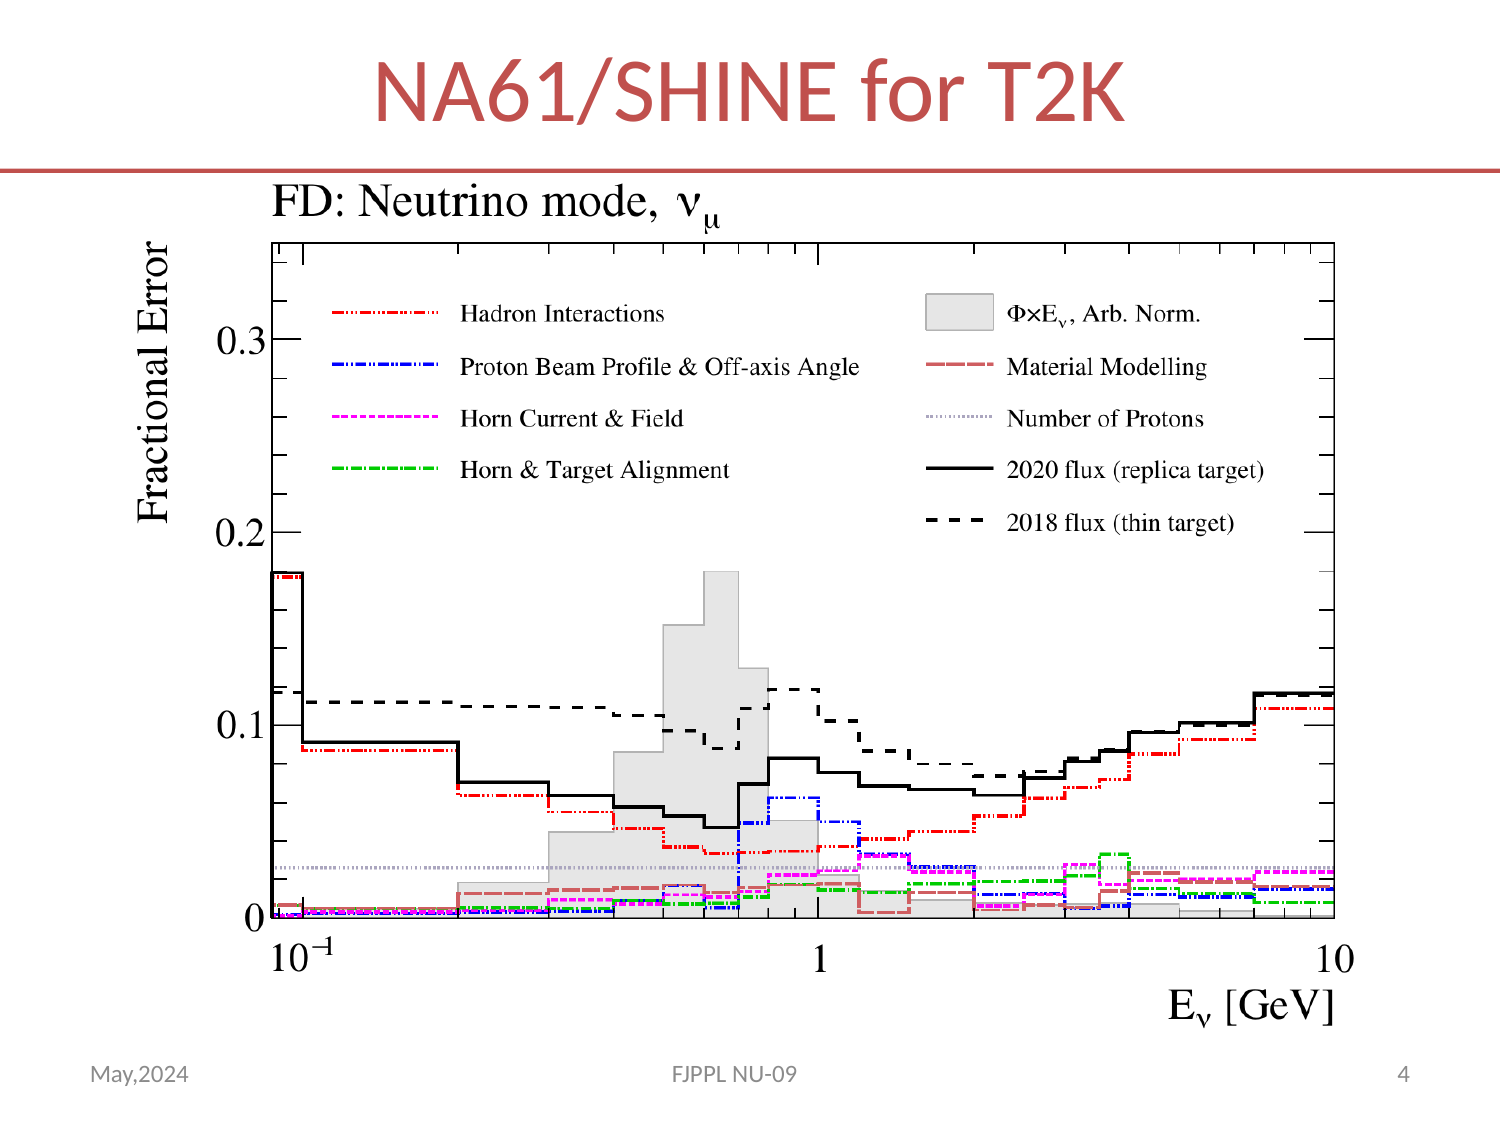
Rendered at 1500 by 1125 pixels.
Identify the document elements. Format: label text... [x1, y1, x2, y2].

text_box NA61/SHINE for T2K [75, 29, 1425, 141]
picture [129, 177, 1382, 1038]
text_box FJPPL NU-09 [464, 1042, 1005, 1103]
text_box 13 [1074, 1042, 1425, 1103]
text_box May,2024 [74, 1042, 425, 1103]
